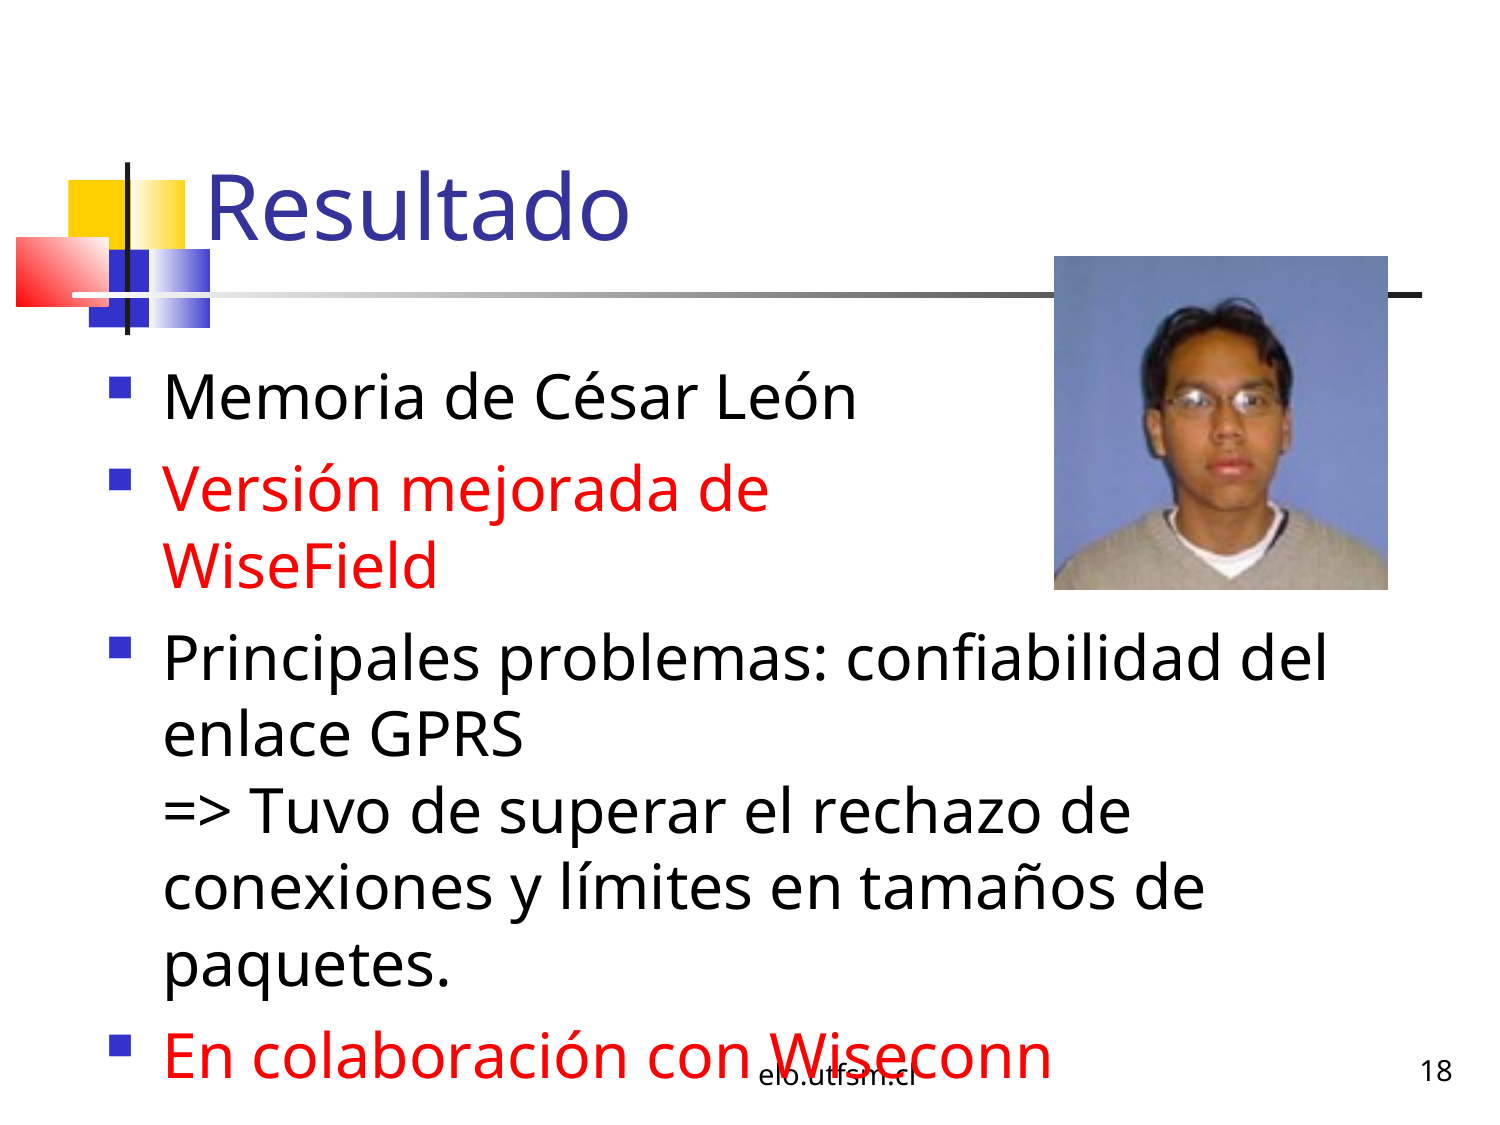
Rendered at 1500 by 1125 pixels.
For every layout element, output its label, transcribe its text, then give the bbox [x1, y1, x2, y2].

list Memoria de César León Versión mejorada de WiseField Principales problemas: confiabilidad del enlace GPRS => Tuvo de superar el rechazo de conexiones y límites en tamaños de paquetes. En colaboración con Wiseconn [91, 351, 1367, 1027]
title Resultado [188, 35, 1269, 276]
text_box elo.utfsm.cl [599, 1027, 1075, 1100]
text_box <number> [1155, 1024, 1468, 1100]
picture [1054, 256, 1388, 590]
